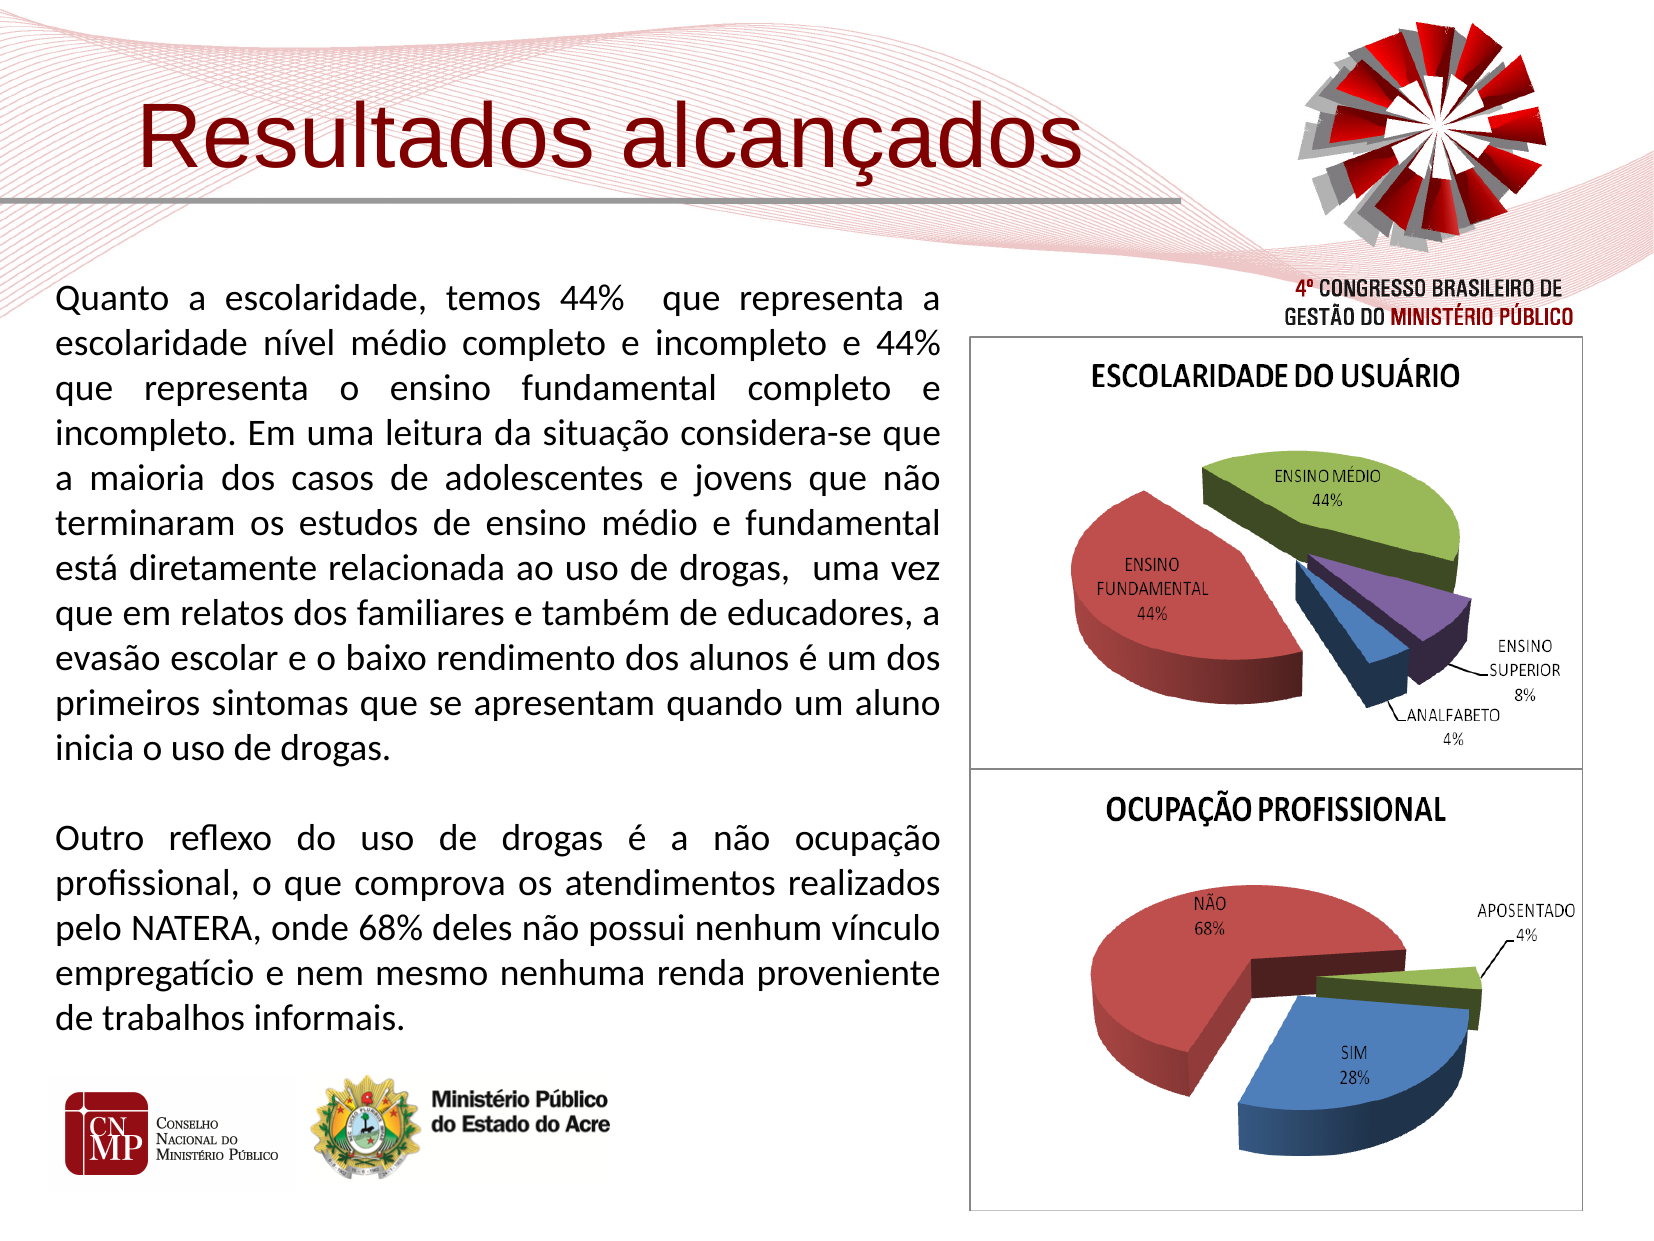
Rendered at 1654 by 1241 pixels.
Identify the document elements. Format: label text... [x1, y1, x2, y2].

picture [47, 1074, 296, 1193]
text_box Resultados alcançados [29, 77, 1193, 195]
picture [0, 9, 1654, 325]
text_box Quanto a escolaridade, temos 44% que representa a escolaridade nível médio completo e incompleto e 44% que representa o ensino fundamental completo e incompleto. Em uma leitura da situação considera-se que a maioria dos casos de adolescentes e jovens que não terminaram os estudos de ensino médio e fundamental está diretamente relacionada ao uso de drogas, uma vez que em relatos dos familiares e também de educadores, a evasão escolar e o baixo rendimento dos alunos é um dos primeiros sintomas que se apresentam quando um aluno inicia o uso de drogas. Outro reflexo do uso de drogas é a não ocupação profissional, o que comprova os atendimentos realizados pelo NATERA, onde 68% deles não possui nenhum vínculo empregatício e nem mesmo nenhuma renda proveniente de trabalhos informais. [40, 265, 957, 1054]
picture [968, 336, 1583, 1211]
picture [310, 1074, 610, 1182]
